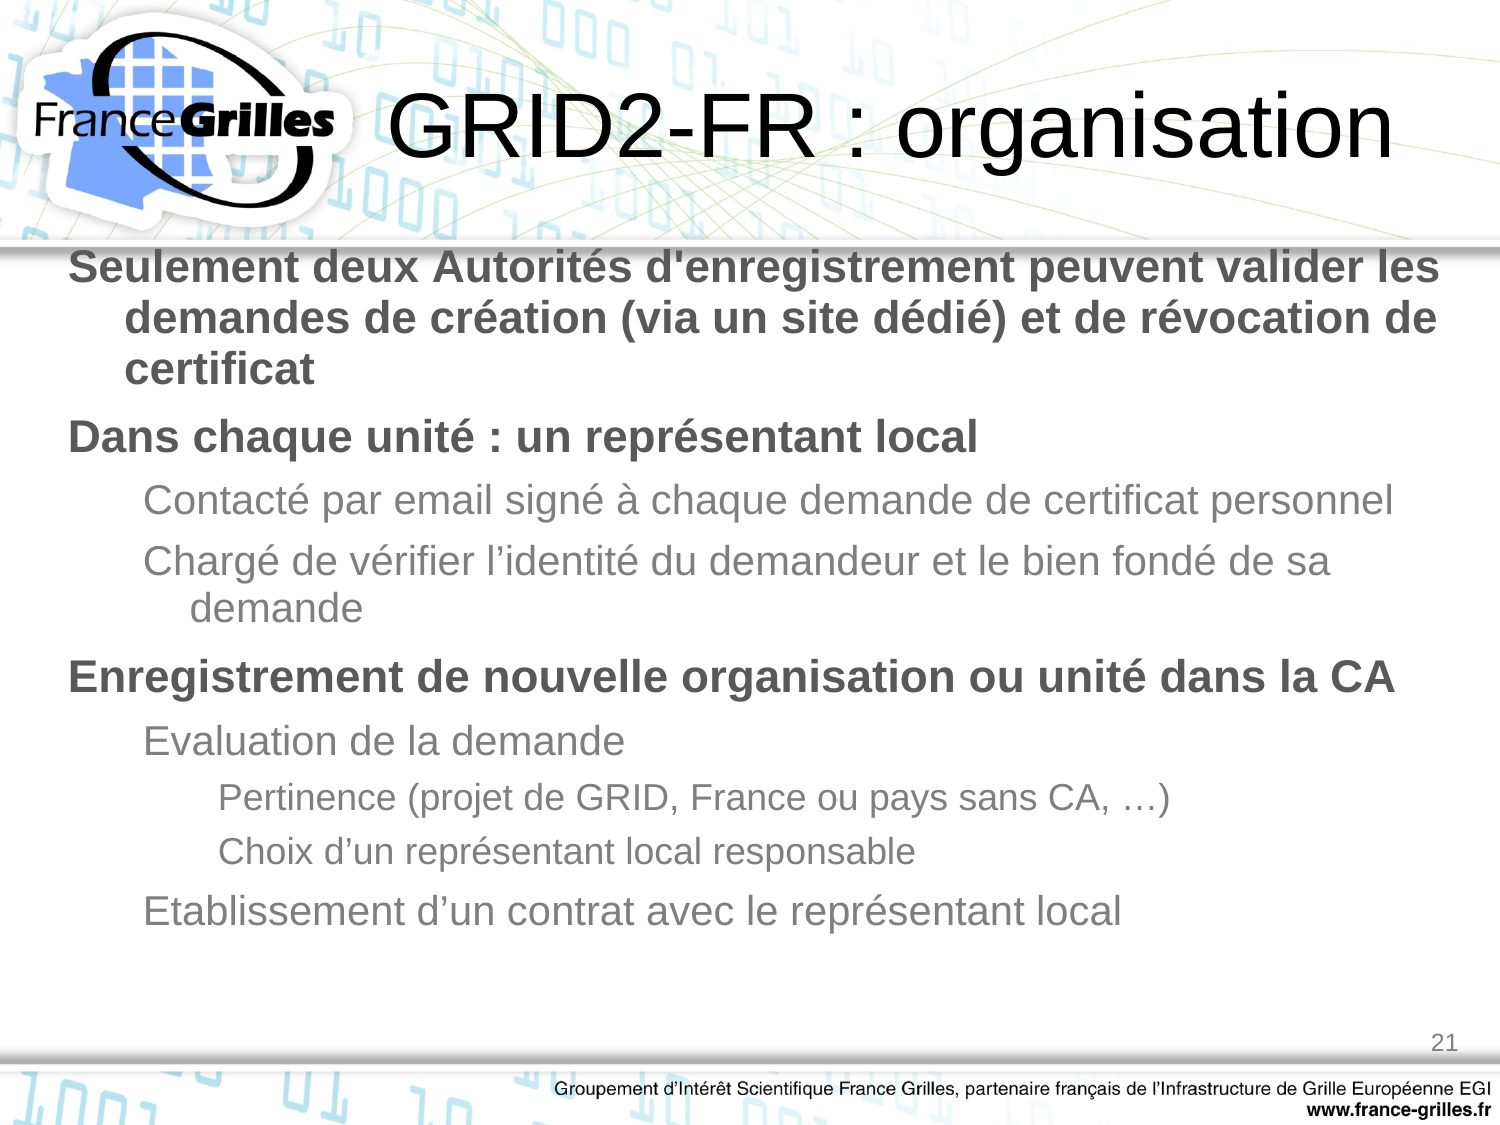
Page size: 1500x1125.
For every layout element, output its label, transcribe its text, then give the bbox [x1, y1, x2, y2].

title GRID2-FR : organisation [372, 7, 1459, 232]
list Seulement deux Autorités d'enregistrement peuvent valider les demandes de création (via un site dédié) et de révocation de certificat Dans chaque unité : un représentant local Contacté par email signé à chaque demande de certificat personnel Chargé de vérifier l’identité du demandeur et le bien fondé de sa demande Enregistrement de nouvelle organisation ou unité dans la CA Evaluation de la demande Pertinence (projet de GRID, France ou pays sans CA, …) Choix d’un représentant local responsable Etablissement d’un contrat avec le représentant local [53, 232, 1459, 1020]
picture [0, 0, 1500, 1125]
